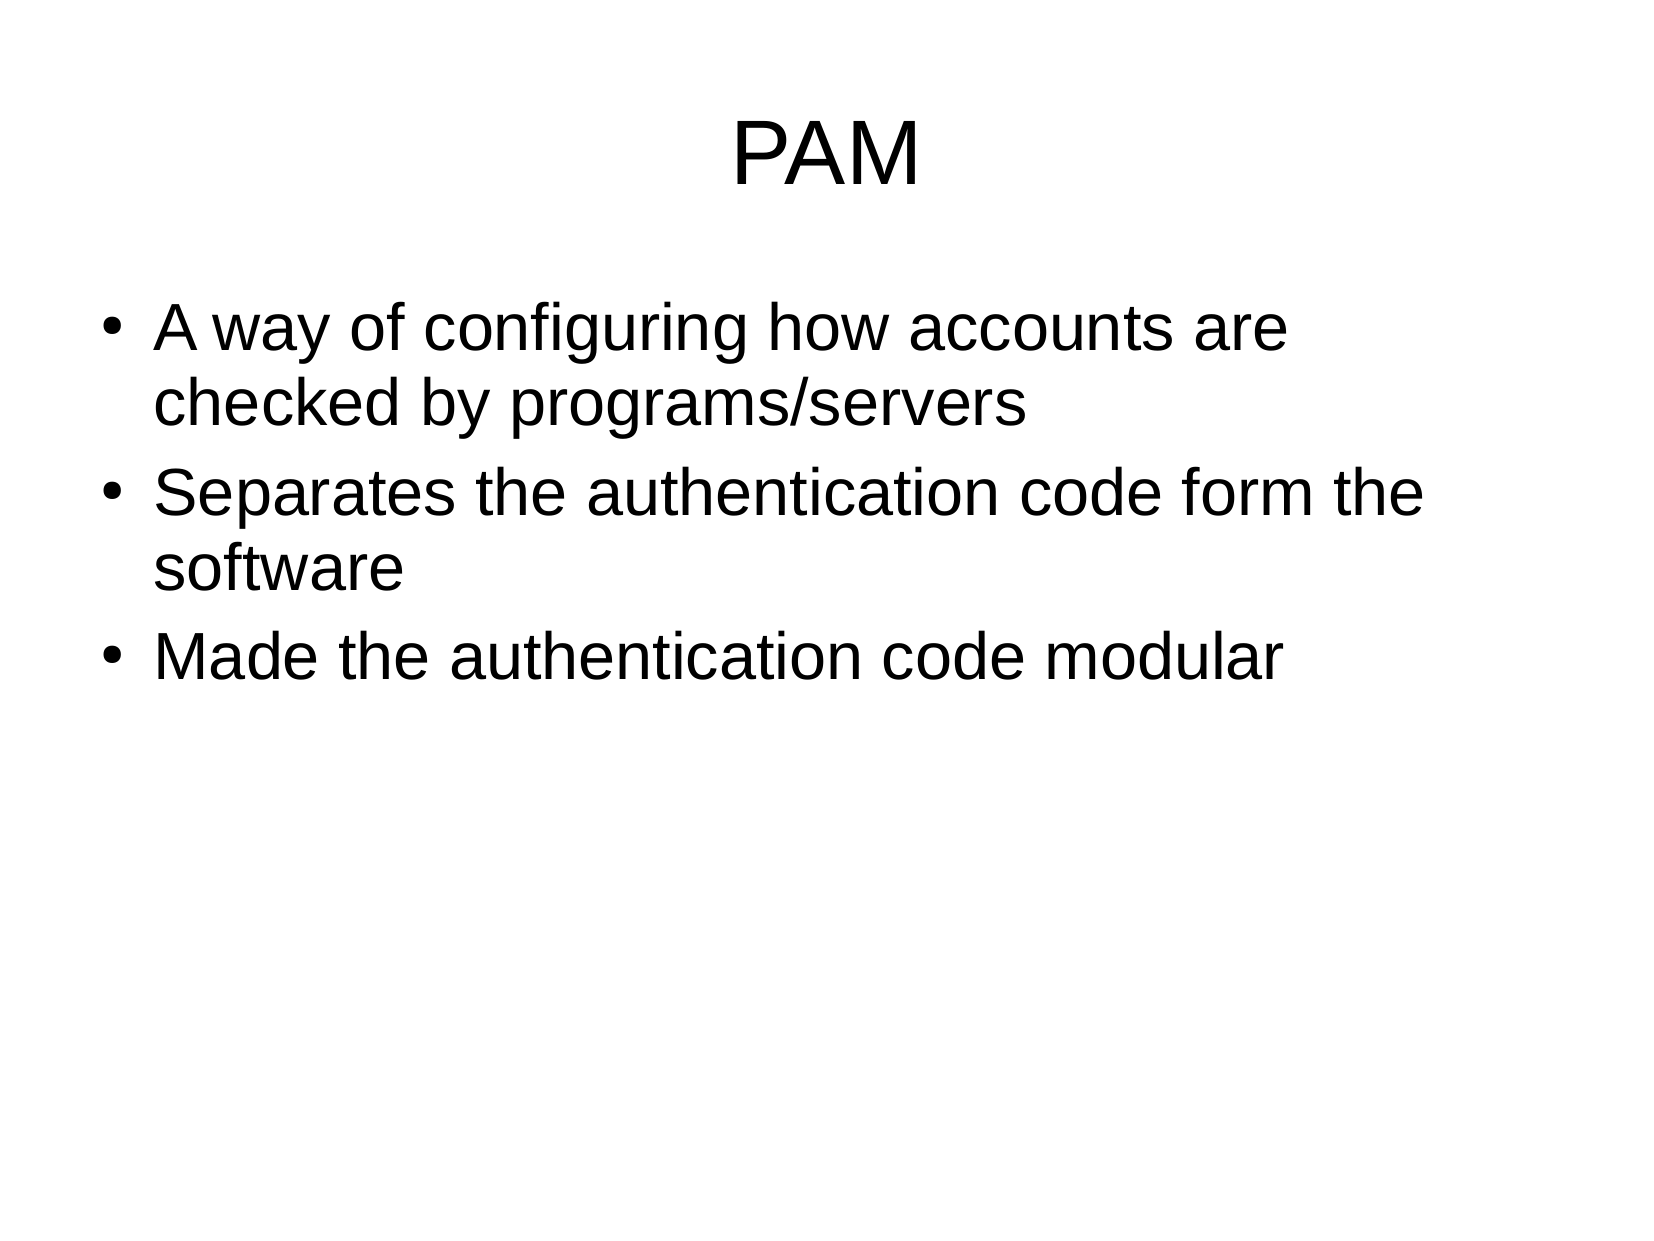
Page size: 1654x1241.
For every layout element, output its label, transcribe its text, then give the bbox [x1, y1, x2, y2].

title PAM [82, 49, 1571, 257]
list A way of configuring how accounts are checked by programs/servers Separates the authentication code form the software Made the authentication code modular [82, 290, 1538, 1010]
